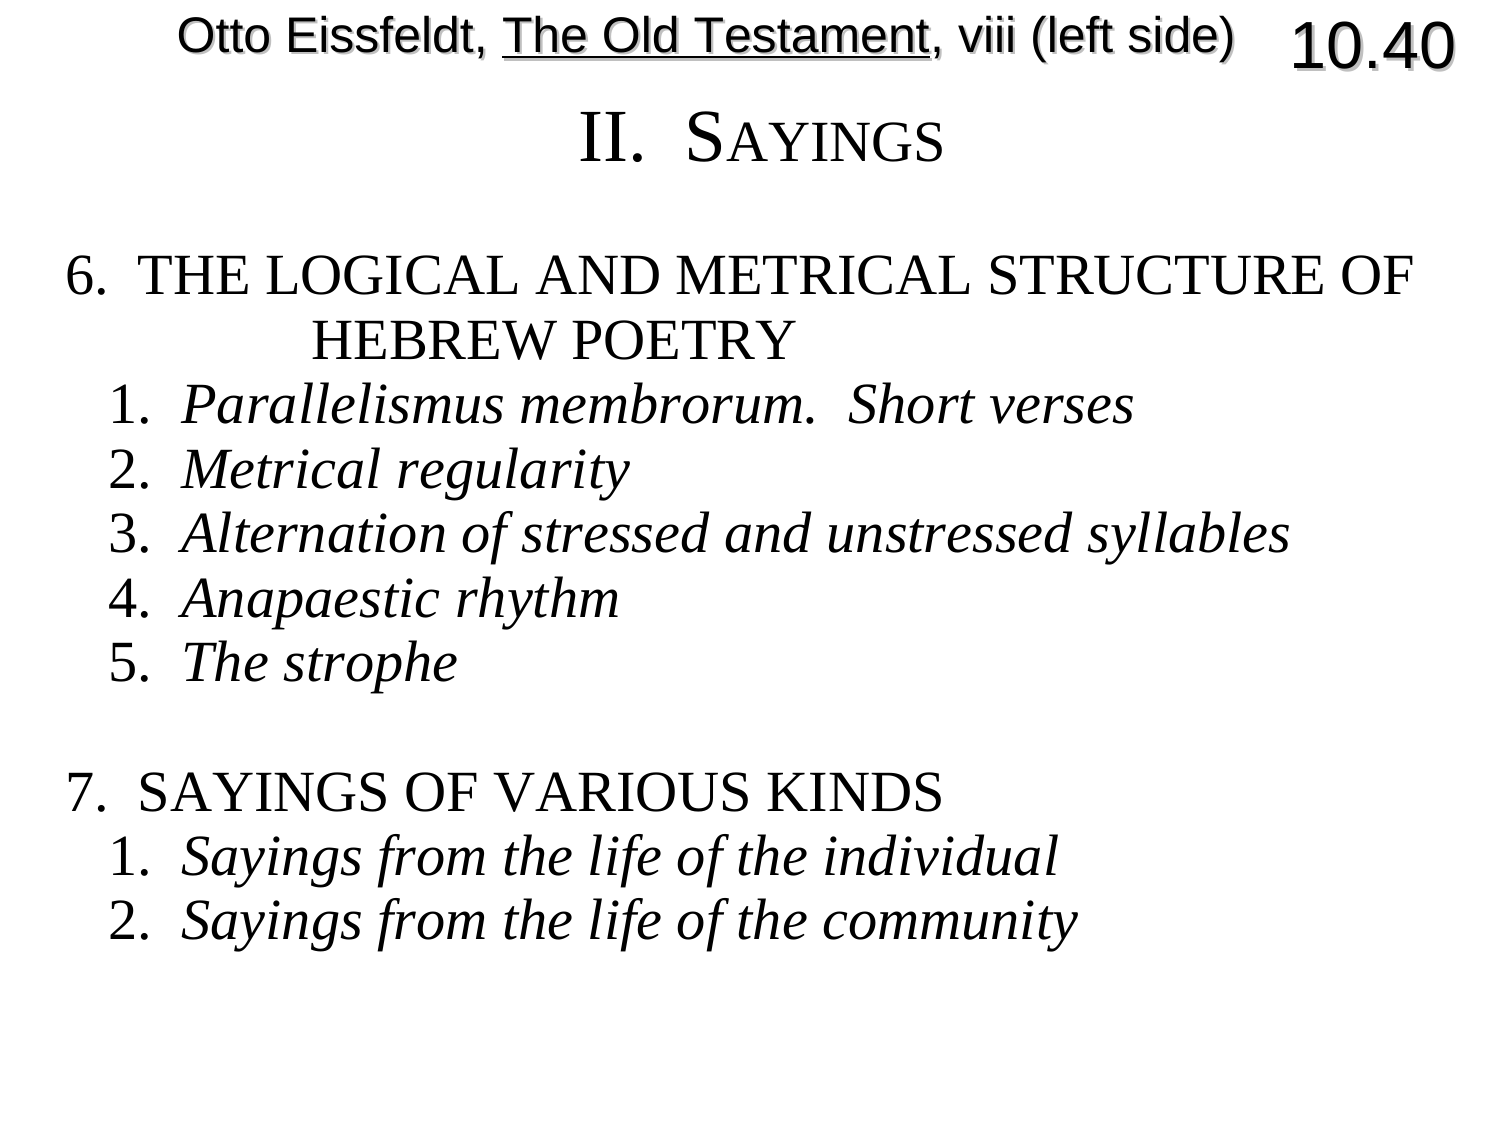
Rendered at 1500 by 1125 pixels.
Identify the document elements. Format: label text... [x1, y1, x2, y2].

text_box 10.40 [1275, 0, 1500, 91]
text_box Otto Eissfeldt, The Old Testament, viii (left side) [112, 0, 1275, 71]
text_box II. SAYINGS 6. THE LOGICAL AND METRICAL STRUCTURE OF HEBREW POETRY 1. Parallelismus membrorum. Short verses 2. Metrical regularity 3. Alternation of stressed and unstressed syllables 4. Anapaestic rhythm 5. The strophe 7. SAYINGS OF VARIOUS KINDS 1. Sayings from the life of the individual 2. Sayings from the life of the community [50, 87, 1476, 961]
